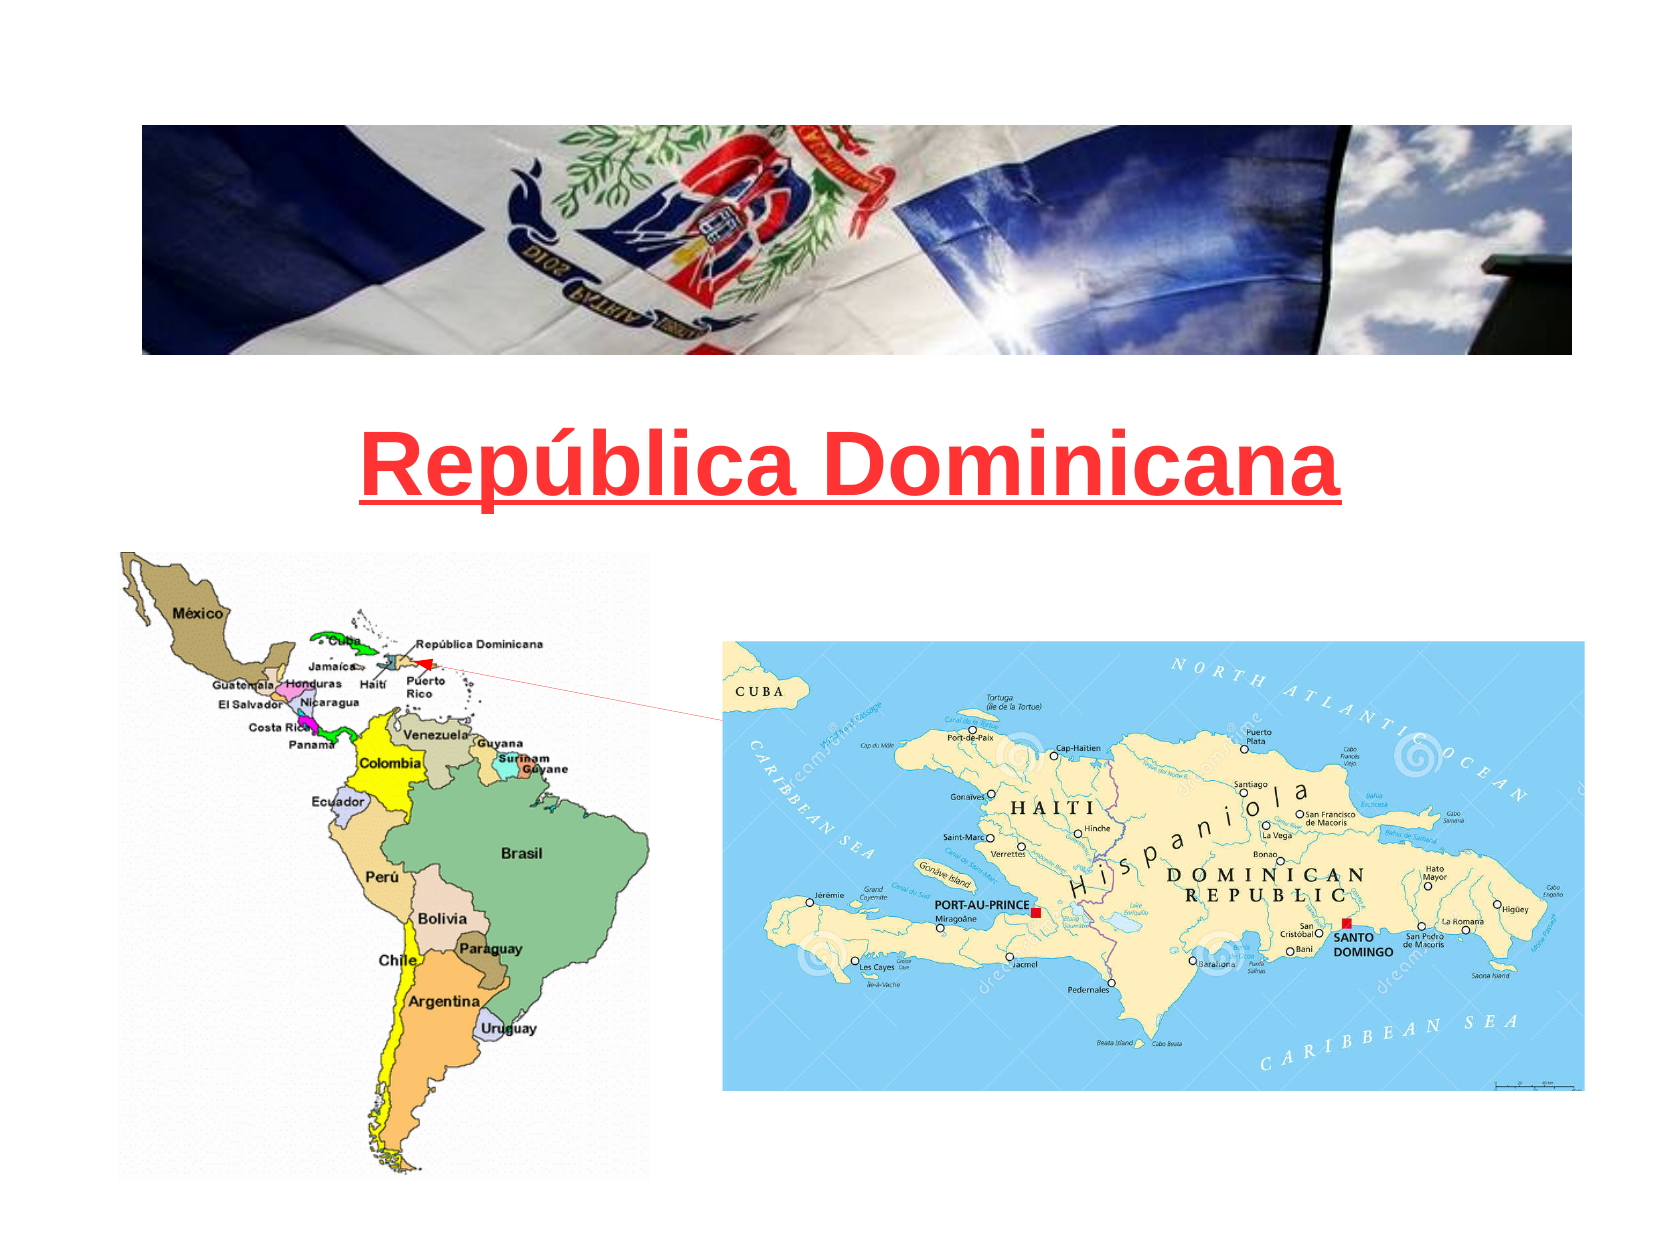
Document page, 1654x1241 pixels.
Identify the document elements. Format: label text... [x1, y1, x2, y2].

picture [722, 641, 1585, 1091]
picture [142, 125, 1572, 355]
title República Dominicana [106, 359, 1595, 567]
picture [118, 552, 650, 1182]
